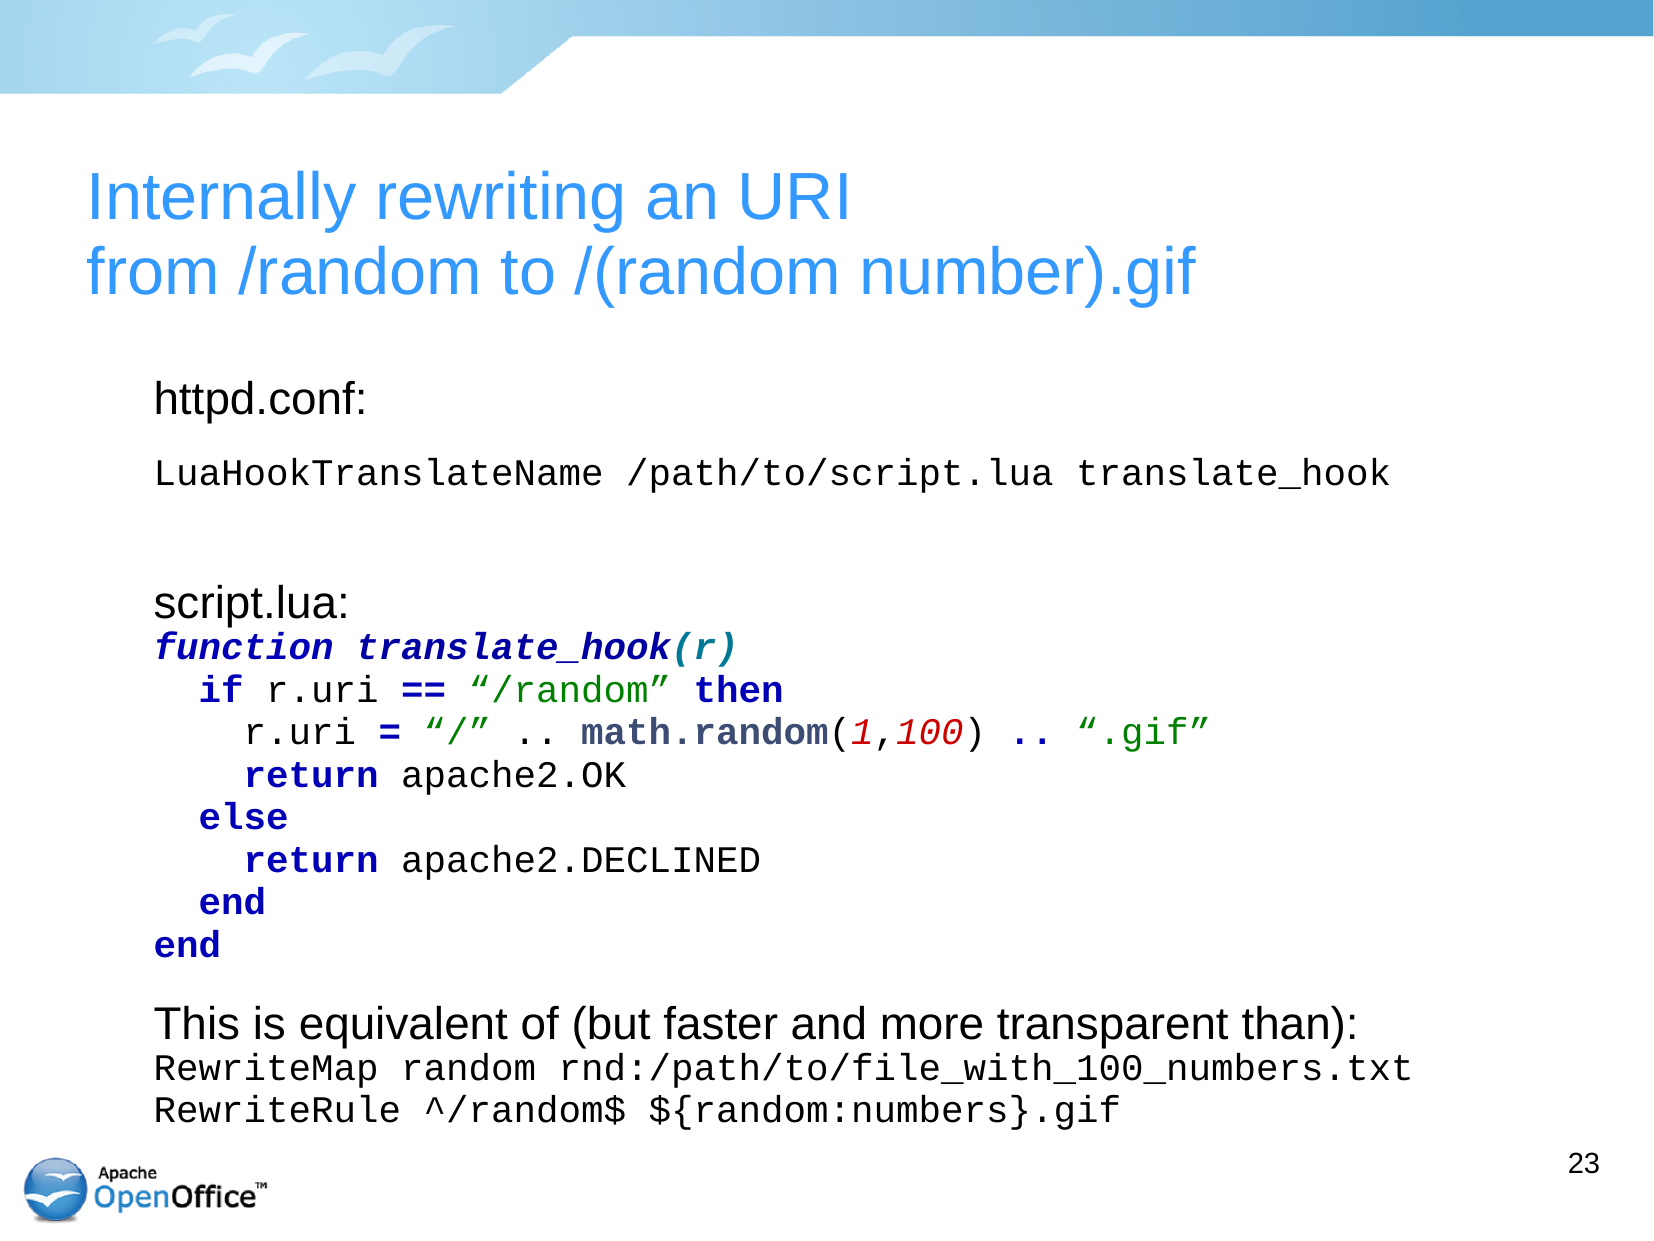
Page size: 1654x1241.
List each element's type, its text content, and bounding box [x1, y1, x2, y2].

list httpd.conf: LuaHookTranslateName /path/to/script.lua translate_hook script.lua: function translate_hook(r) if r.uri == “/random” then r.uri = “/” .. math.random(1,100) .. “.gif” return apache2.OK else return apache2.DECLINED end end This is equivalent of (but faster and more transparent than): RewriteMap random rnd:/path/to/file_with_100_numbers.txt RewriteRule ^/random$ ${random:numbers}.gif [82, 372, 1571, 1135]
title Internally rewriting an URI from /random to /(random number).gif [86, 130, 1576, 338]
picture [0, 0, 1654, 1241]
